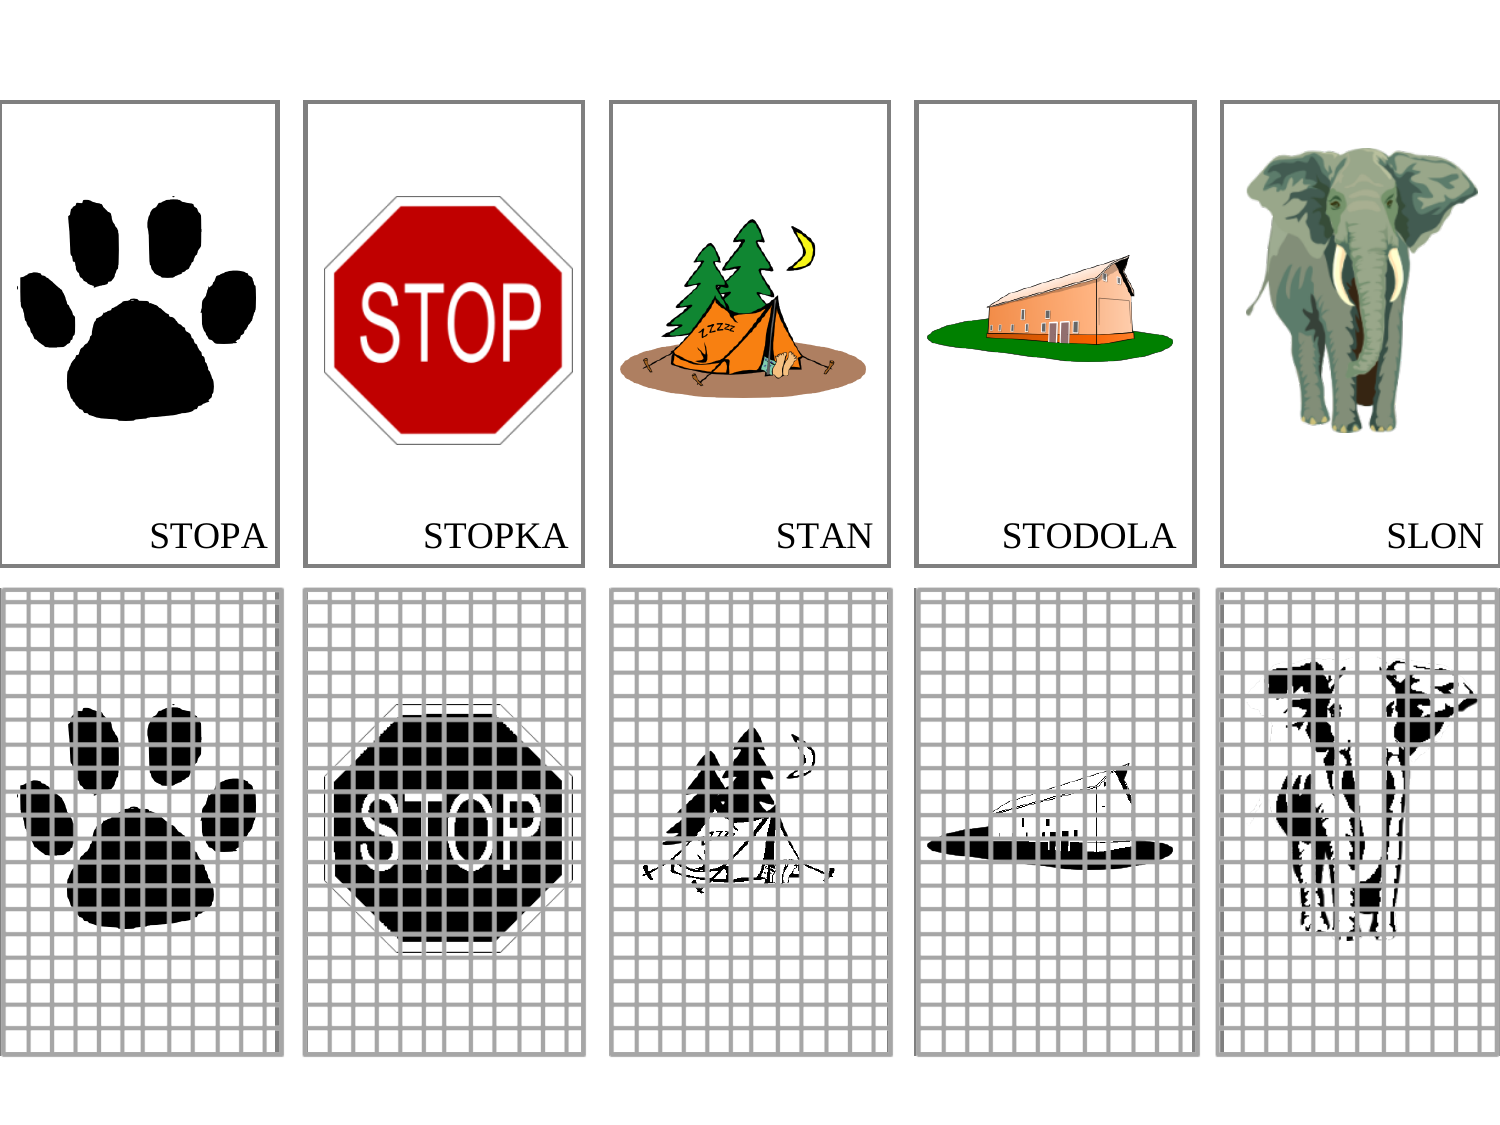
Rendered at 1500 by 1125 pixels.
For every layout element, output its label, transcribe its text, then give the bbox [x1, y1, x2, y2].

text_box STAN [761, 503, 889, 564]
text_box SLON [1371, 503, 1500, 564]
picture [0, 586, 286, 1059]
picture [1214, 586, 1500, 1059]
text_box STOPA [134, 503, 283, 564]
picture [915, 586, 1202, 1059]
text_box [1222, 101, 1500, 567]
picture [608, 586, 895, 1059]
picture [324, 196, 573, 445]
text_box [611, 101, 889, 567]
picture [927, 255, 1173, 362]
text_box [916, 101, 1195, 567]
picture [301, 586, 588, 1059]
text_box STOPKA [408, 503, 584, 564]
picture [1246, 148, 1478, 433]
text_box [0, 101, 278, 567]
picture [17, 196, 256, 421]
picture [620, 219, 866, 398]
text_box STODOLA [987, 503, 1192, 564]
text_box [305, 101, 584, 567]
